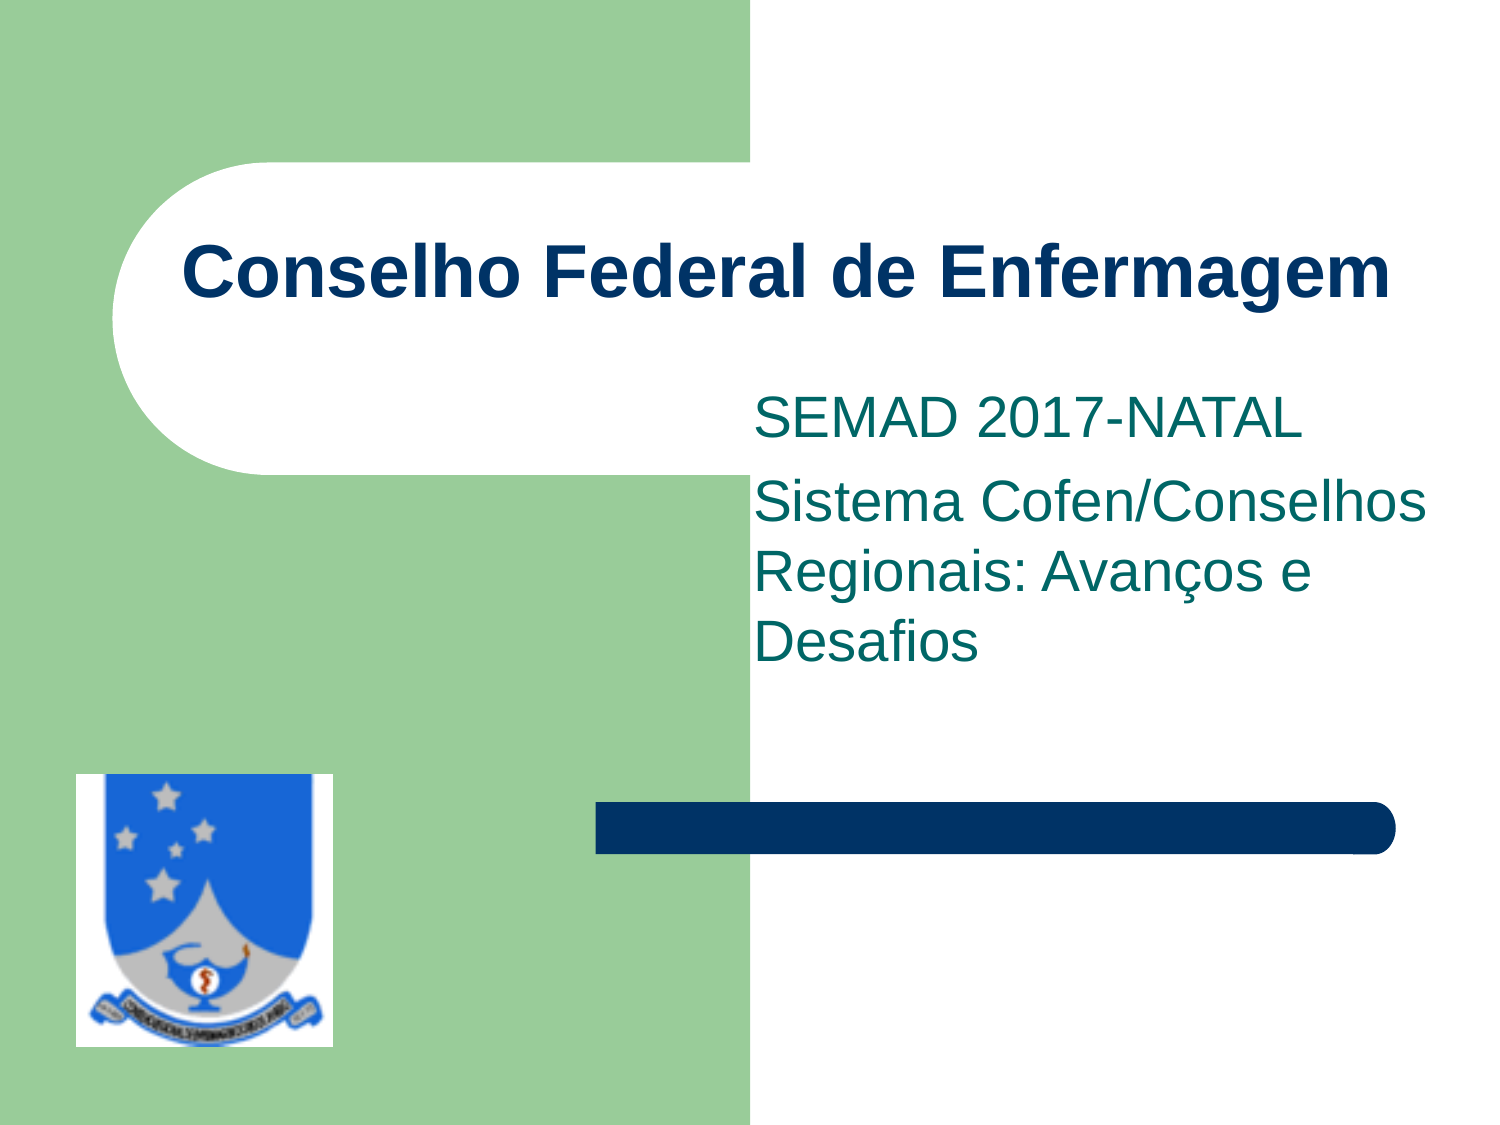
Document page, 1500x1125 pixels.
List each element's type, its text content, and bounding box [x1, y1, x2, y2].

picture [76, 774, 333, 1047]
subtitle SEMAD 2017-NATAL Sistema Cofen/Conselhos Regionais: Avanços e Desafios [738, 26, 1471, 681]
title Conselho Federal de Enfermagem [112, 162, 738, 475]
